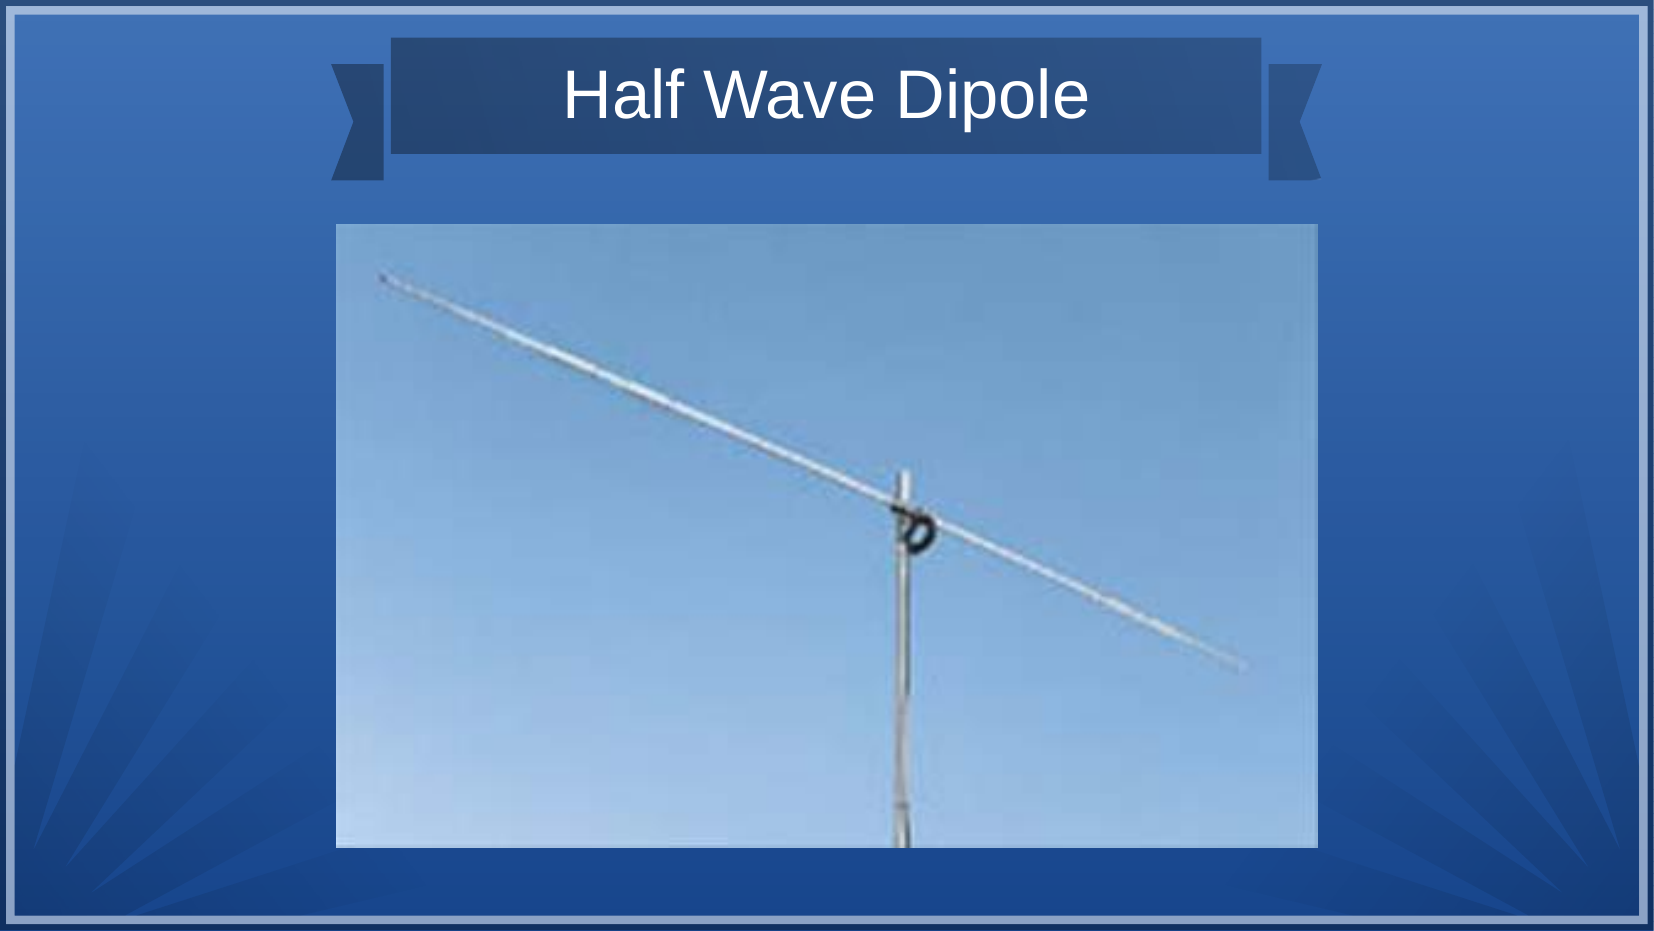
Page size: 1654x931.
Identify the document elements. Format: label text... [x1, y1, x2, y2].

title Half Wave Dipole [389, 35, 1264, 154]
picture [336, 224, 1318, 848]
